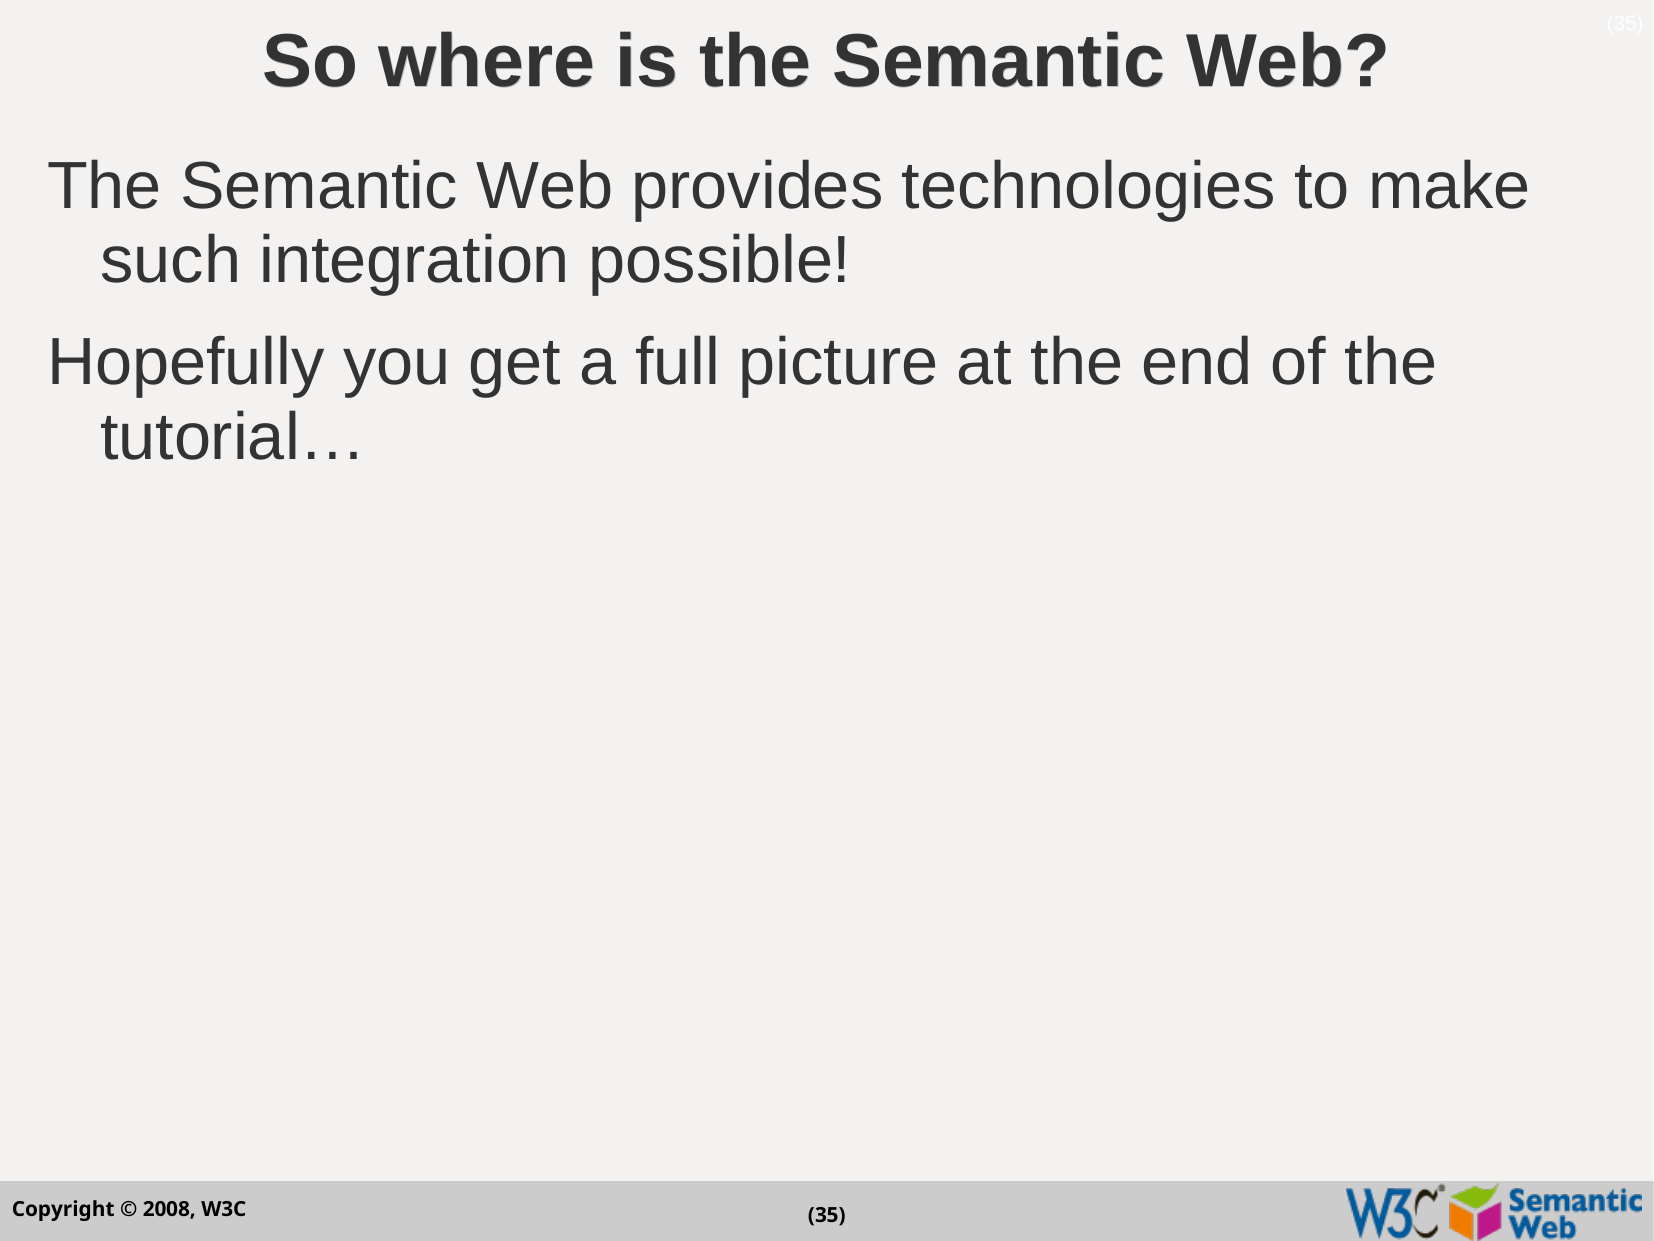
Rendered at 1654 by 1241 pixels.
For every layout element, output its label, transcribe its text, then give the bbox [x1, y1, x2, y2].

list The Semantic Web provides technologies to make such integration possible! Hopefully you get a full picture at the end of the tutorial… [29, 147, 1624, 1119]
picture [1346, 1181, 1642, 1241]
title So where is the Semantic Web? [0, 0, 1654, 119]
